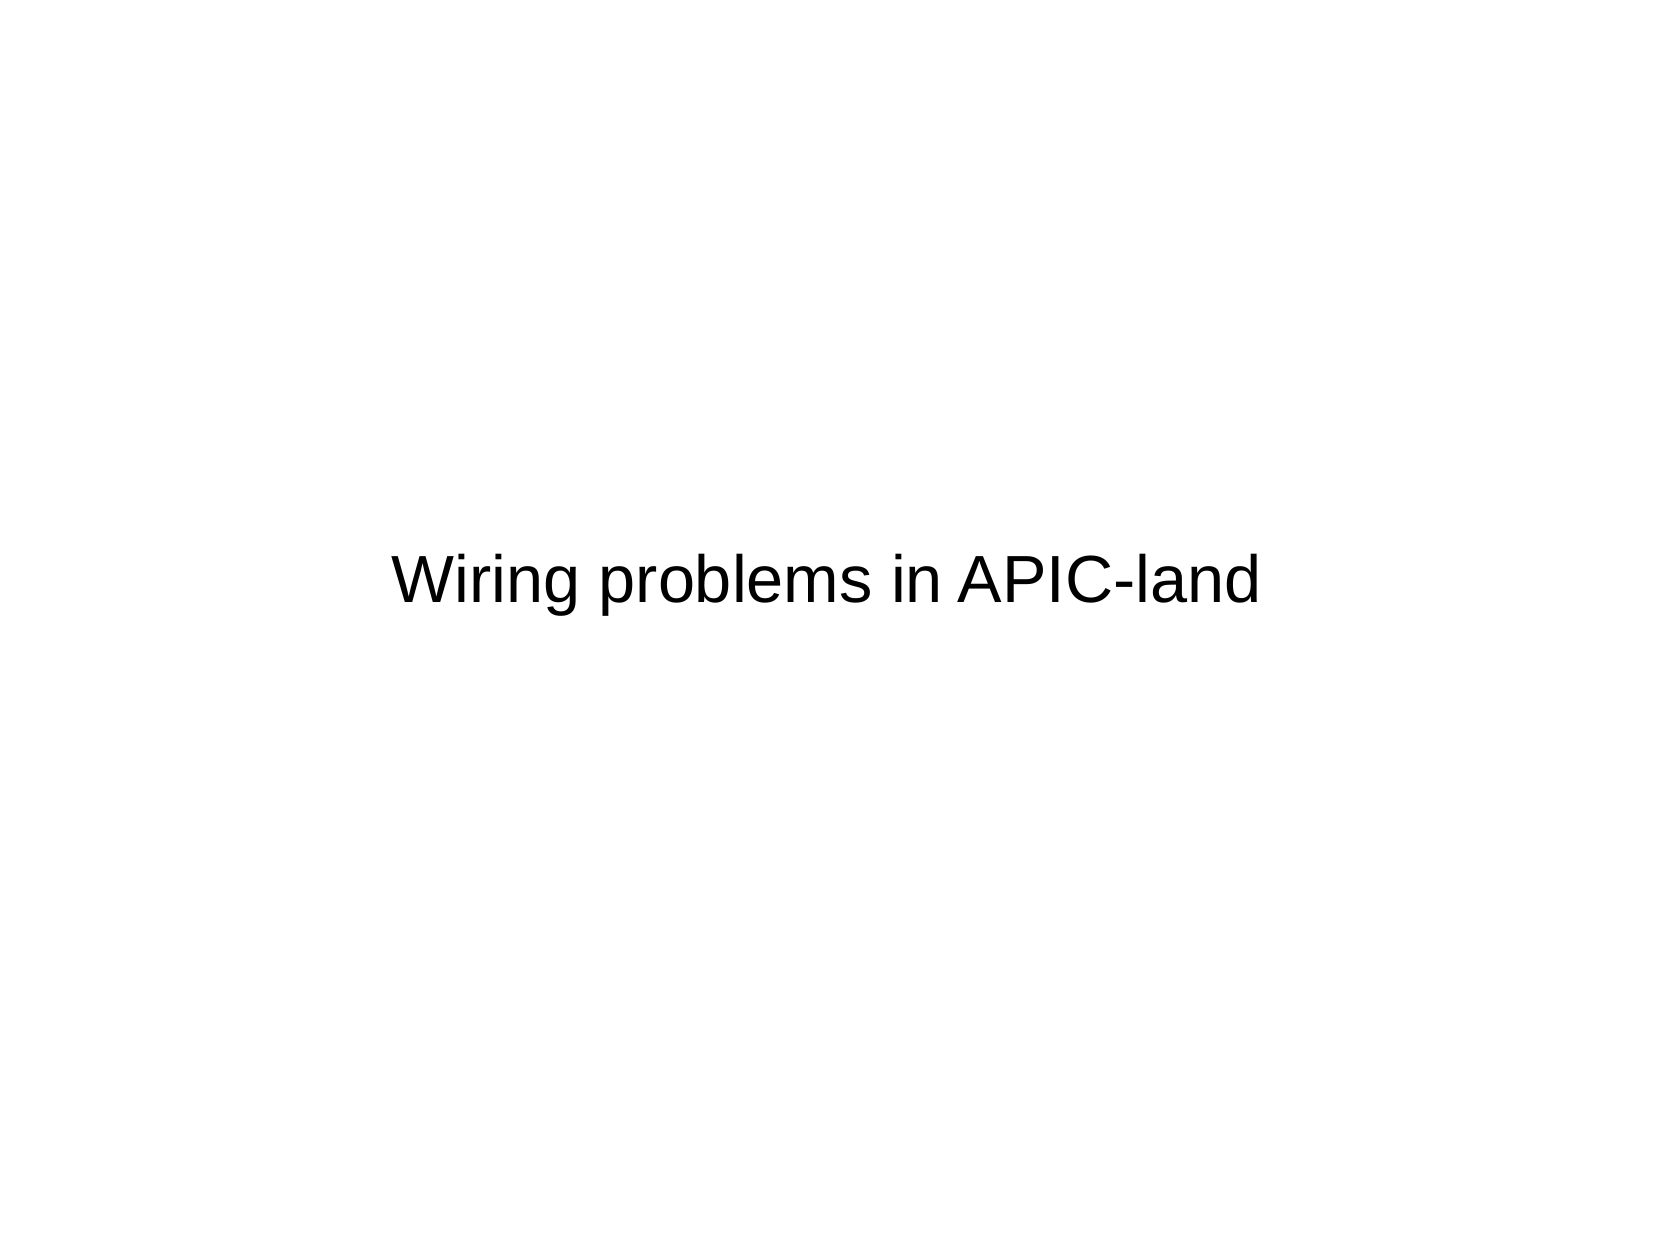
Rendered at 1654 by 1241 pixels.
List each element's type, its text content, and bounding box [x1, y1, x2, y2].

subtitle Wiring problems in APIC-land [82, 49, 1571, 1109]
